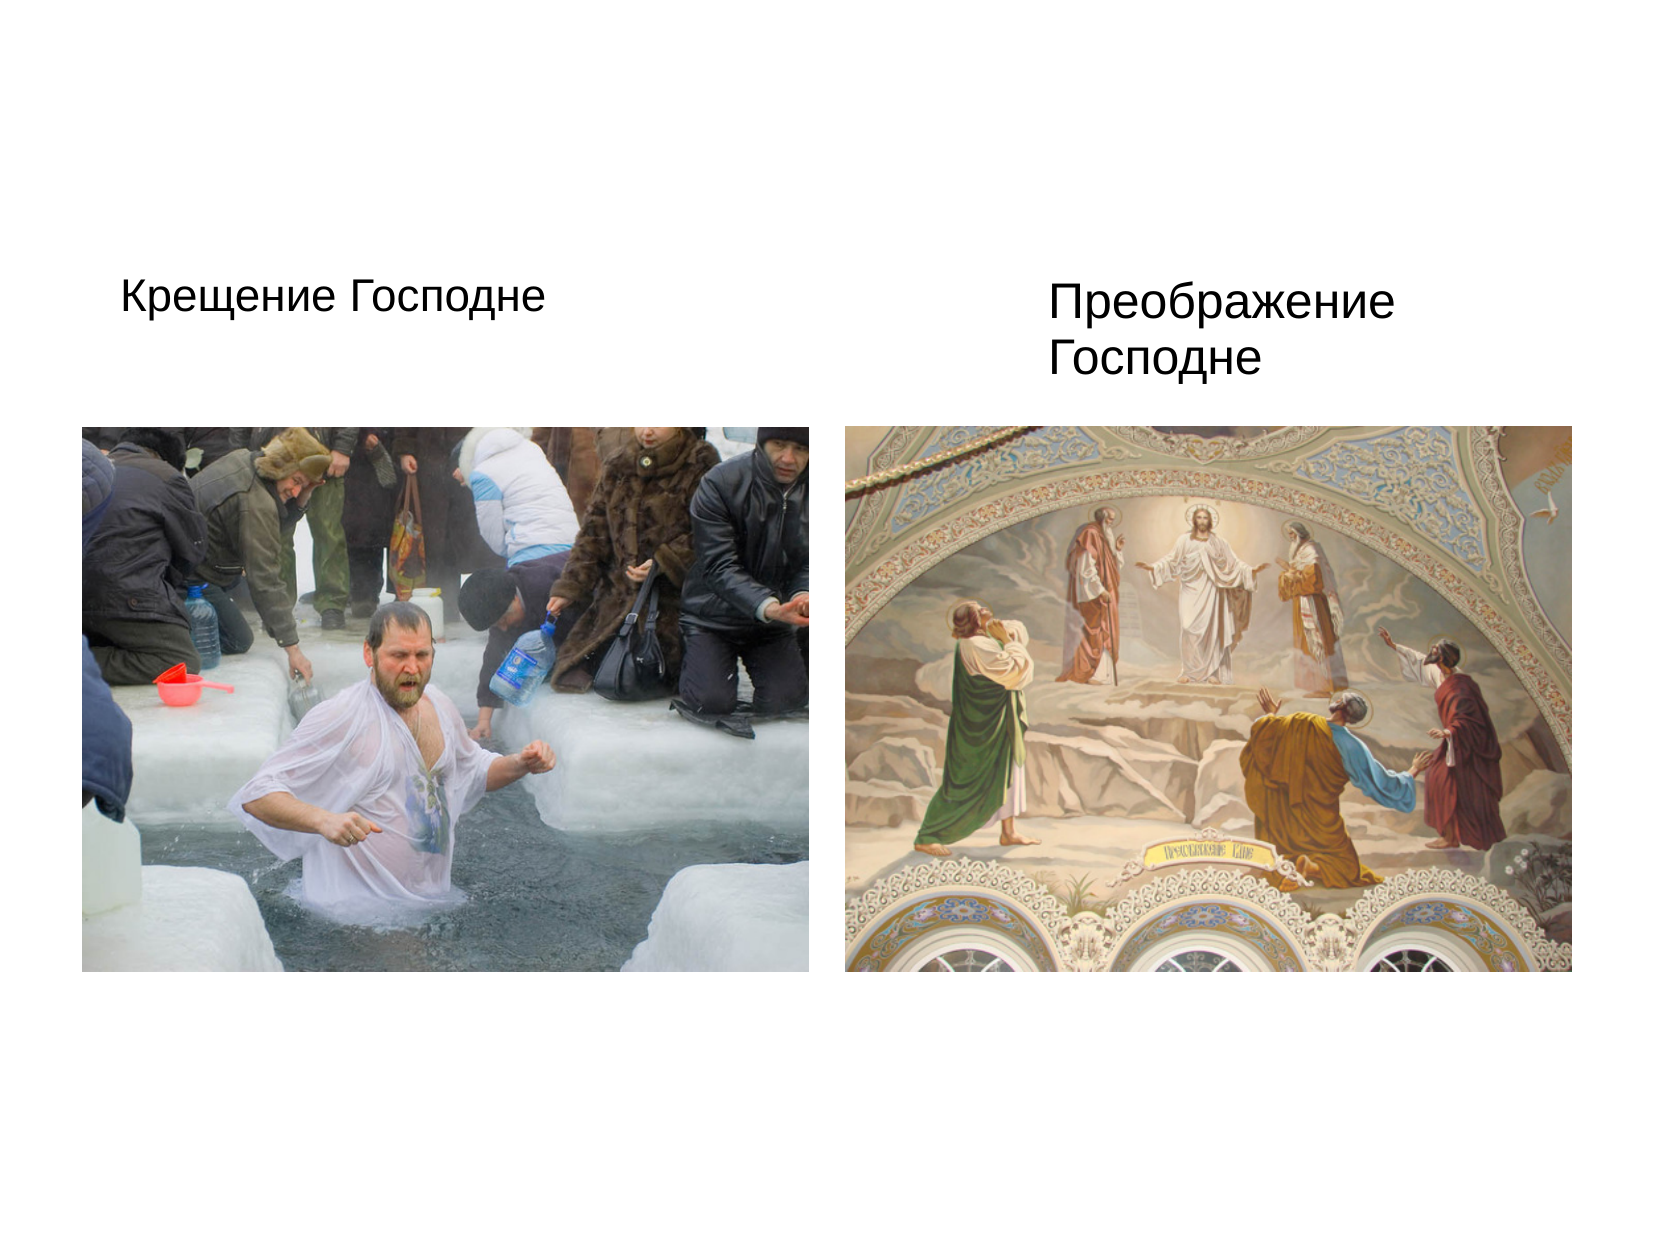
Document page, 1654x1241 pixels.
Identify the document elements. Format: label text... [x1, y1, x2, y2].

picture [82, 427, 809, 972]
text_box Преображение Господне [1033, 265, 1496, 393]
picture [845, 426, 1572, 972]
title Крещение Господне [0, 206, 916, 384]
